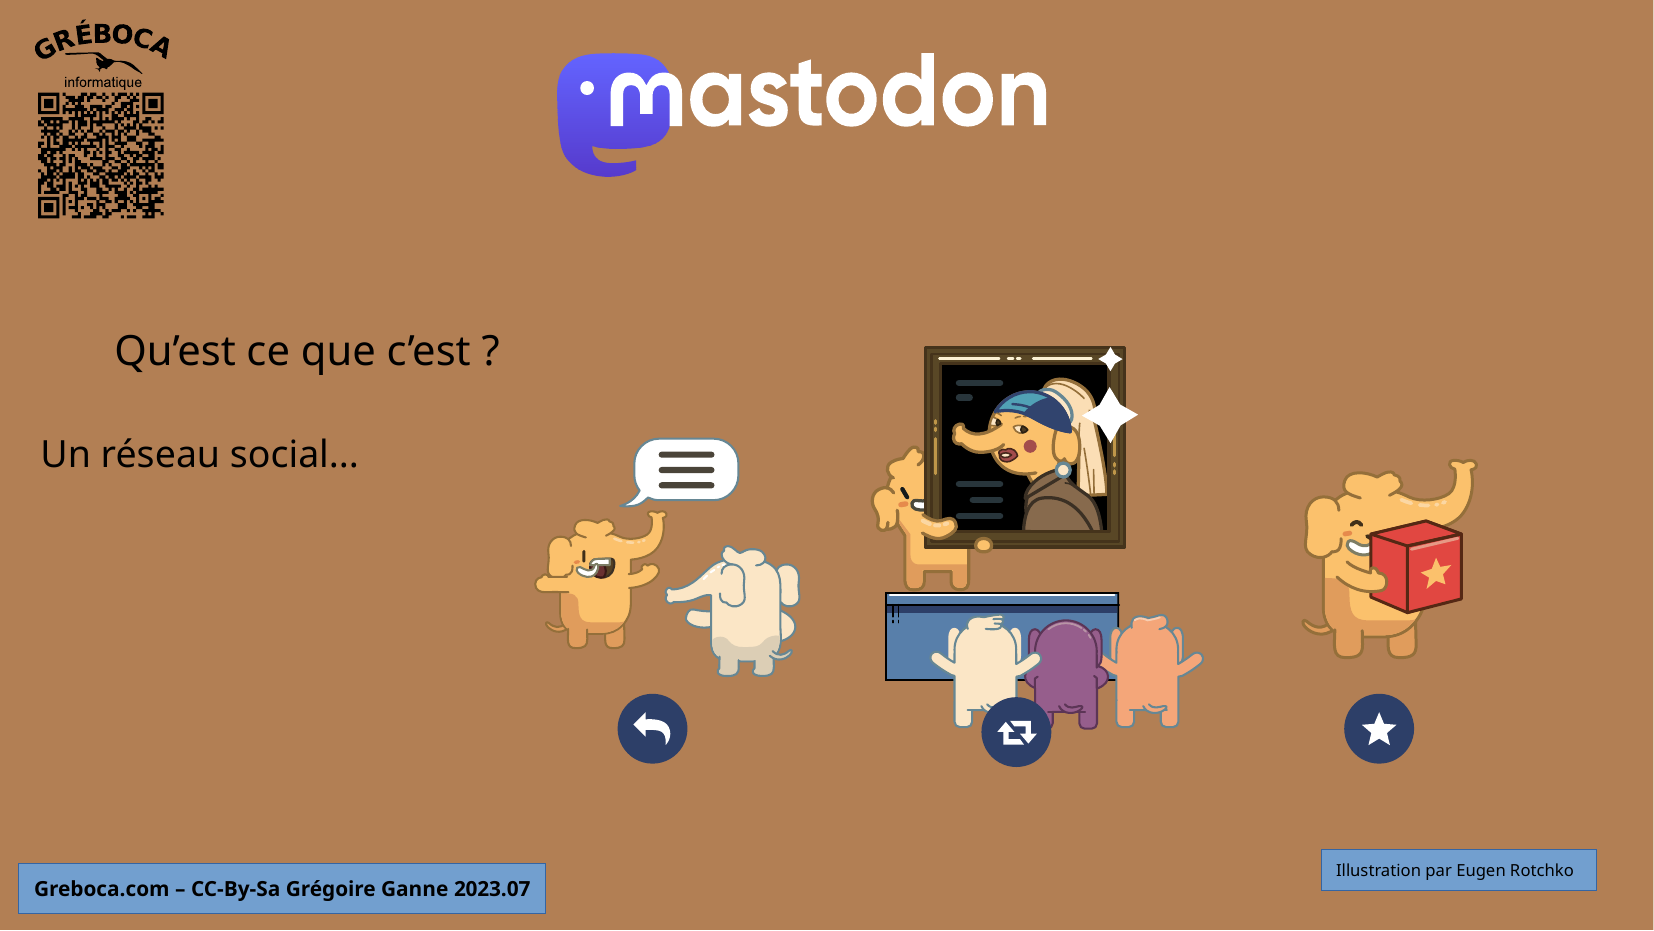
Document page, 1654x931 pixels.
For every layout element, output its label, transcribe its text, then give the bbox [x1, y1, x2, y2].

text_box Illustration par Eugen Rotchko [1321, 849, 1597, 891]
picture [557, 51, 1047, 179]
text_box Greboca.com – CC-By-Sa Grégoire Ganne 2023.07 [18, 863, 471, 914]
picture [471, 198, 1562, 931]
text_box Un réseau social... [25, 412, 471, 632]
title Qu’est ce que c’est ? [62, 286, 471, 412]
picture [27, 19, 175, 230]
